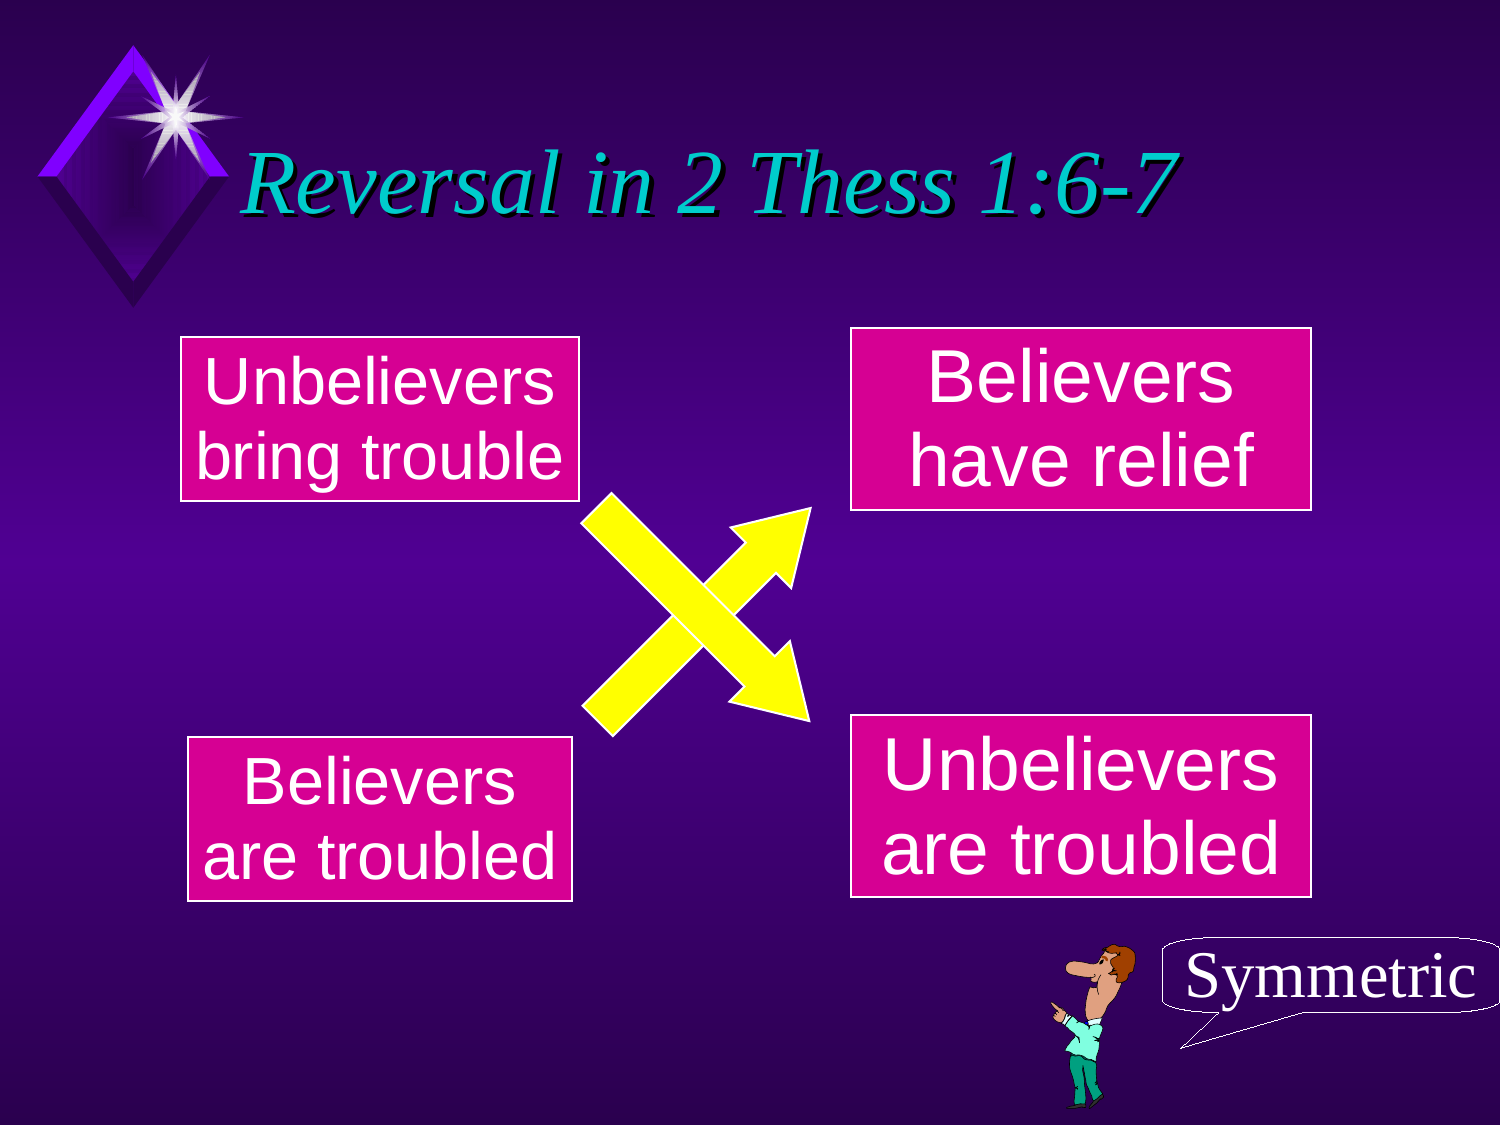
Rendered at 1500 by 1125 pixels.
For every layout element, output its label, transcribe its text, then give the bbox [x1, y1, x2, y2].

text_box Symmetric [1162, 937, 1500, 1049]
text_box Unbelievers bring trouble [180, 337, 580, 501]
title Reversal in 2 Thess 1:6-7 [224, 78, 1388, 288]
chart [1050, 943, 1137, 1110]
text_box Unbelievers are troubled [851, 715, 1312, 898]
text_box Believers are troubled [188, 737, 573, 901]
text_box Believers have relief [851, 327, 1312, 511]
text_box [581, 493, 811, 737]
